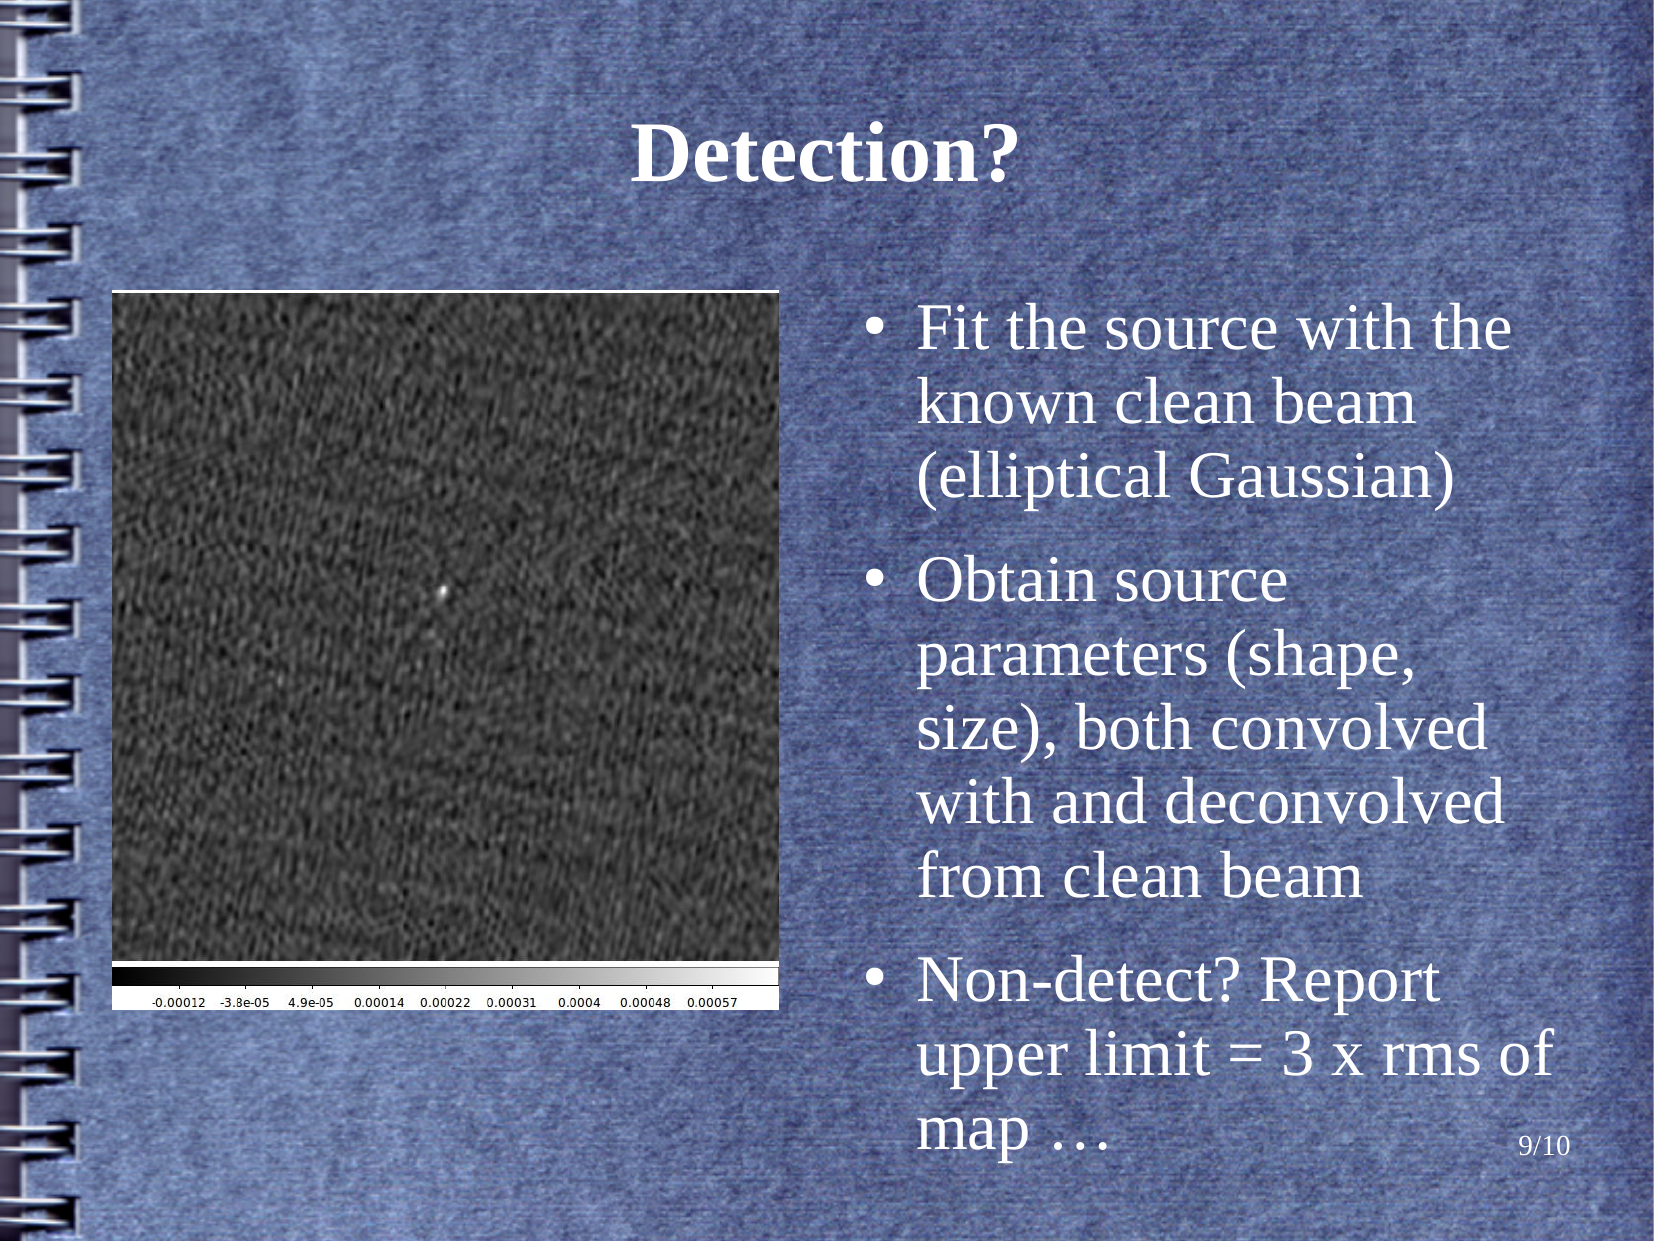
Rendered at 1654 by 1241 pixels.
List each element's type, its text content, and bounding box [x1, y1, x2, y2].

picture [0, 0, 1654, 1241]
title Detection? [82, 49, 1571, 257]
list Fit the source with the known clean beam (elliptical Gaussian) Obtain source parameters (shape, size), both convolved with and deconvolved from clean beam Non-detect? Report upper limit = 3 x rms of map … [845, 290, 1572, 1164]
